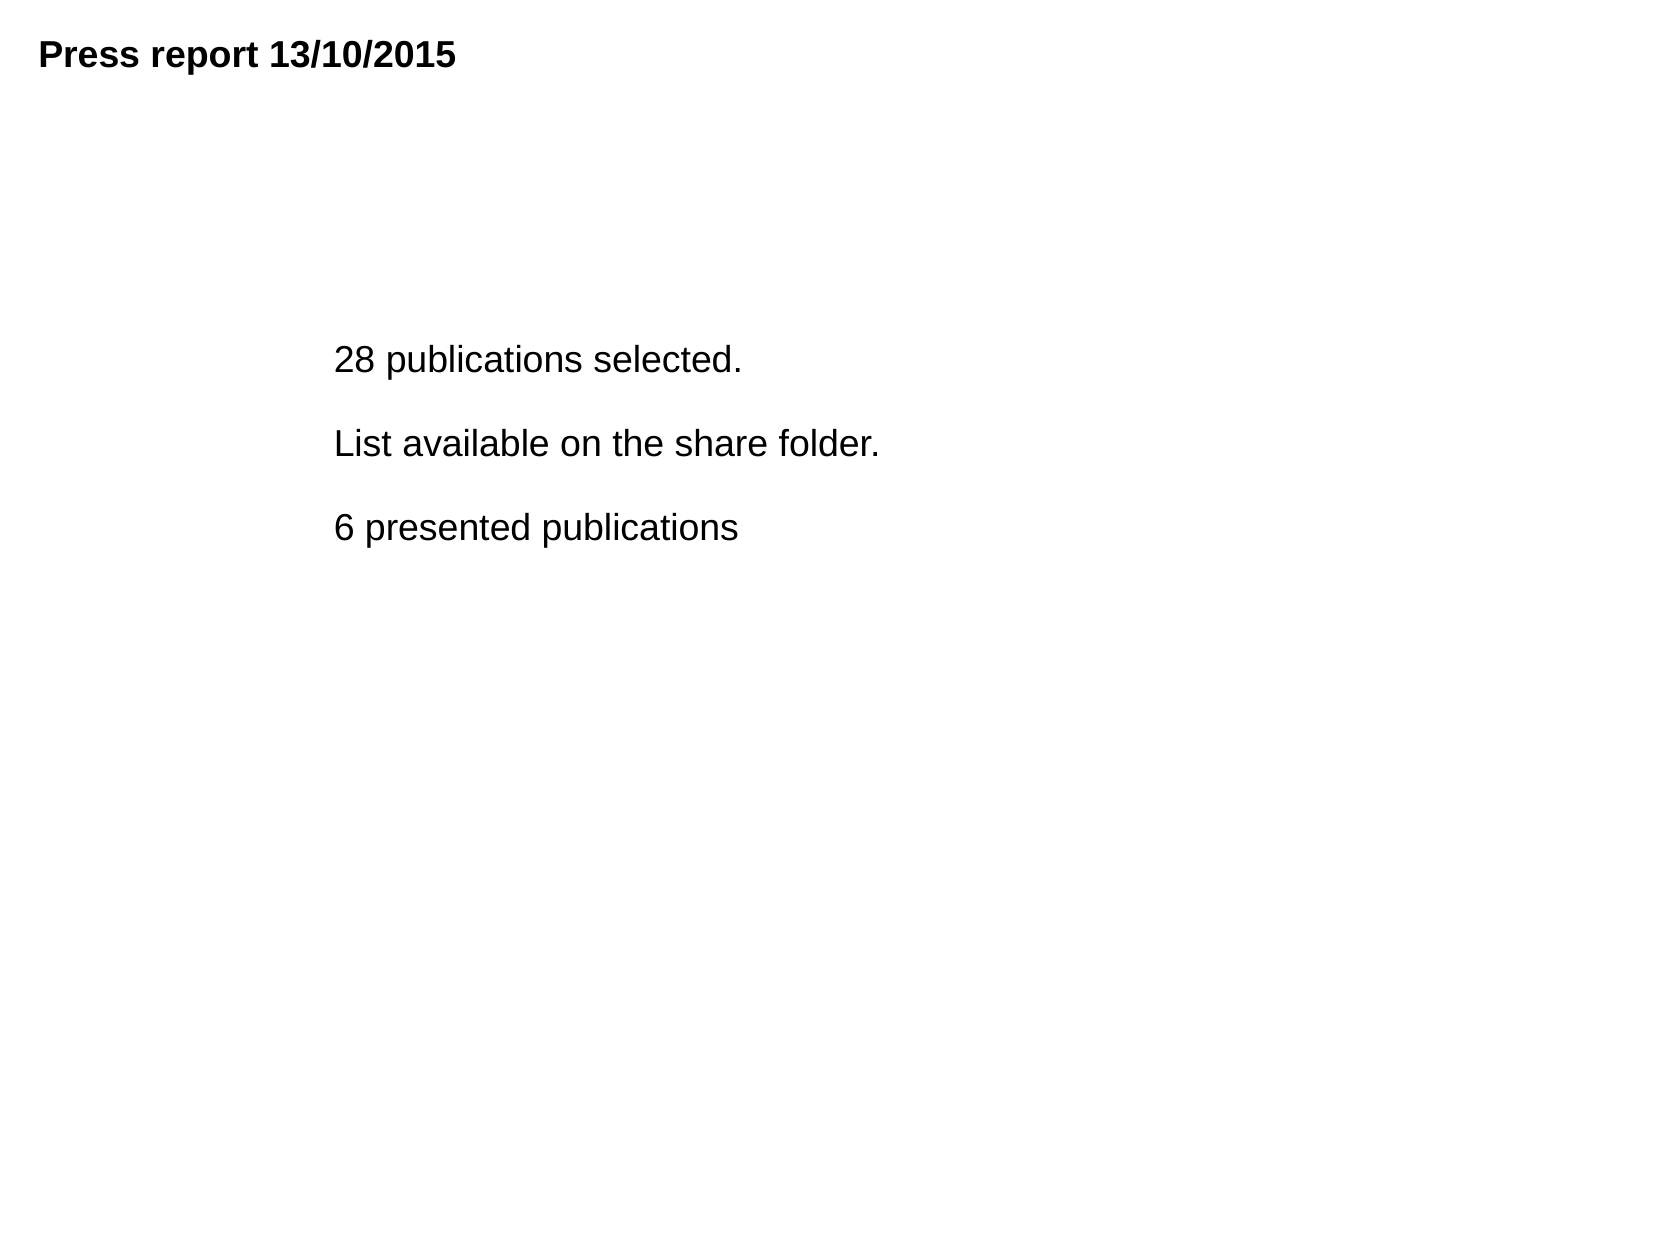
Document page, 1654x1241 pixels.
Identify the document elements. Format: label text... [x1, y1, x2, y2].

text_box Press report 13/10/2015 [23, 25, 472, 83]
text_box 28 publications selected. List available on the share folder. 6 presented publications [318, 330, 896, 556]
